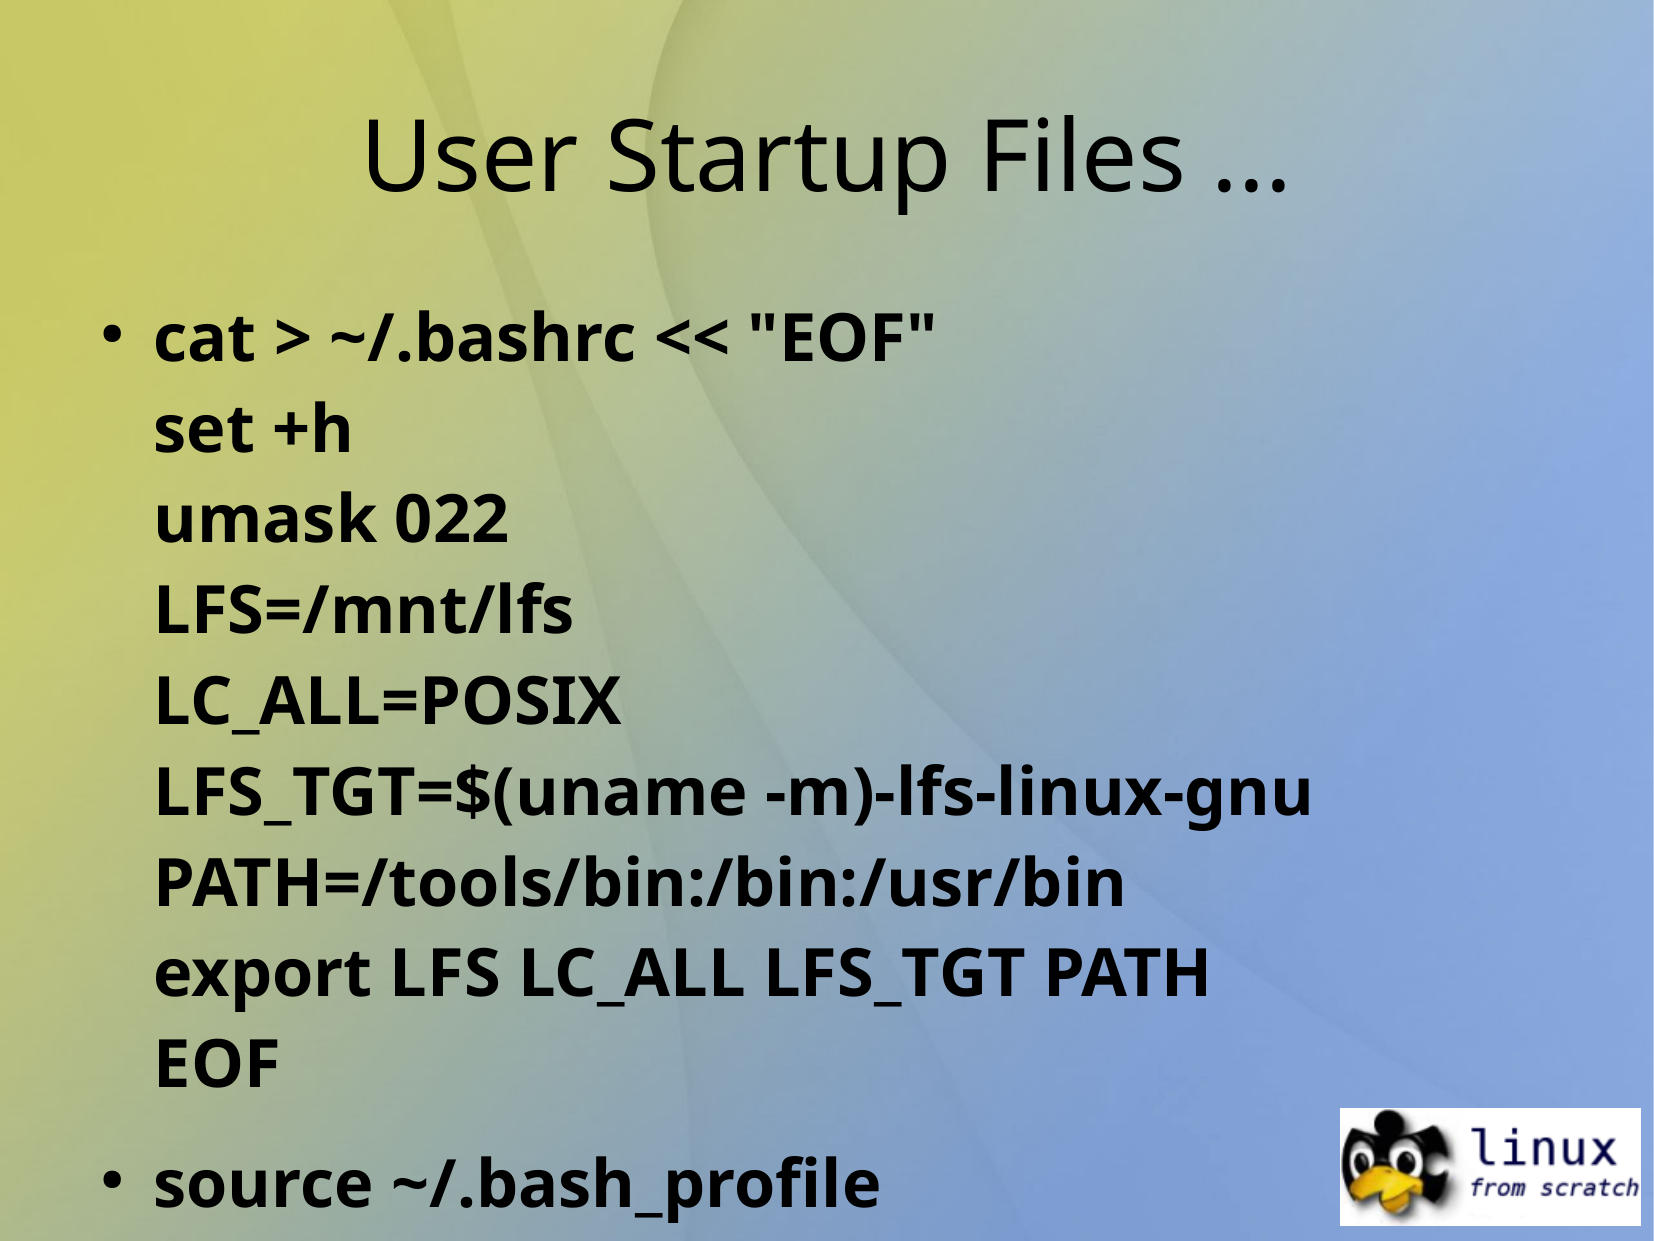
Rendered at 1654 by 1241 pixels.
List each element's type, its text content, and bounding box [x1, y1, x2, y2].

picture [0, 0, 1654, 1241]
title User Startup Files ... [82, 56, 1571, 250]
list cat > ~/.bashrc << "EOF" set +h umask 022 LFS=/mnt/lfs LC_ALL=POSIX LFS_TGT=$(uname -m)-lfs-linux-gnu PATH=/tools/bin:/bin:/usr/bin export LFS LC_ALL LFS_TGT PATH EOF source ~/.bash_profile [82, 290, 1571, 1130]
